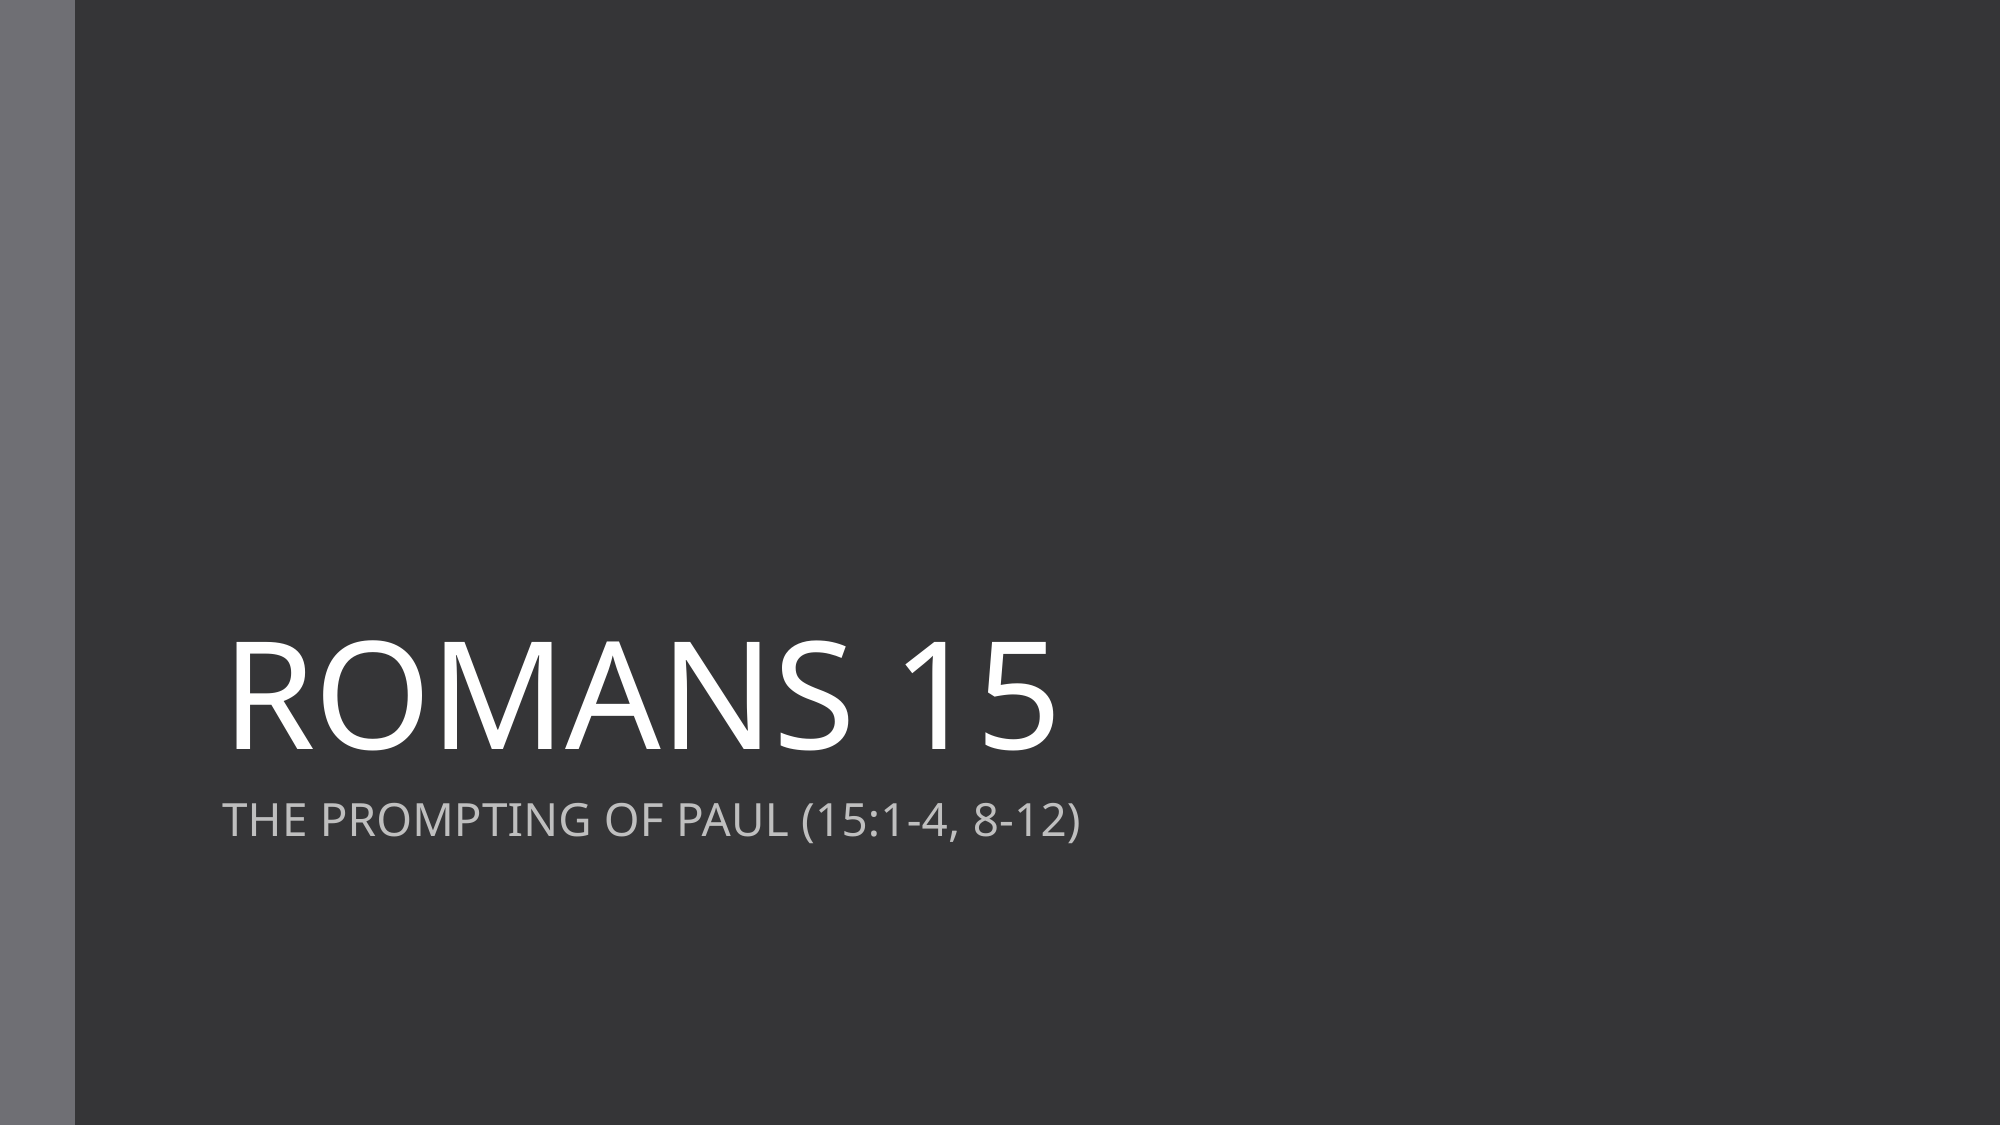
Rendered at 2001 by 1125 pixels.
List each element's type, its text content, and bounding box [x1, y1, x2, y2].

subtitle THE PROMPTING OF PAUL (15:1-4, 8-12) [206, 787, 1752, 1066]
title ROMANS 15 [206, 124, 1752, 787]
